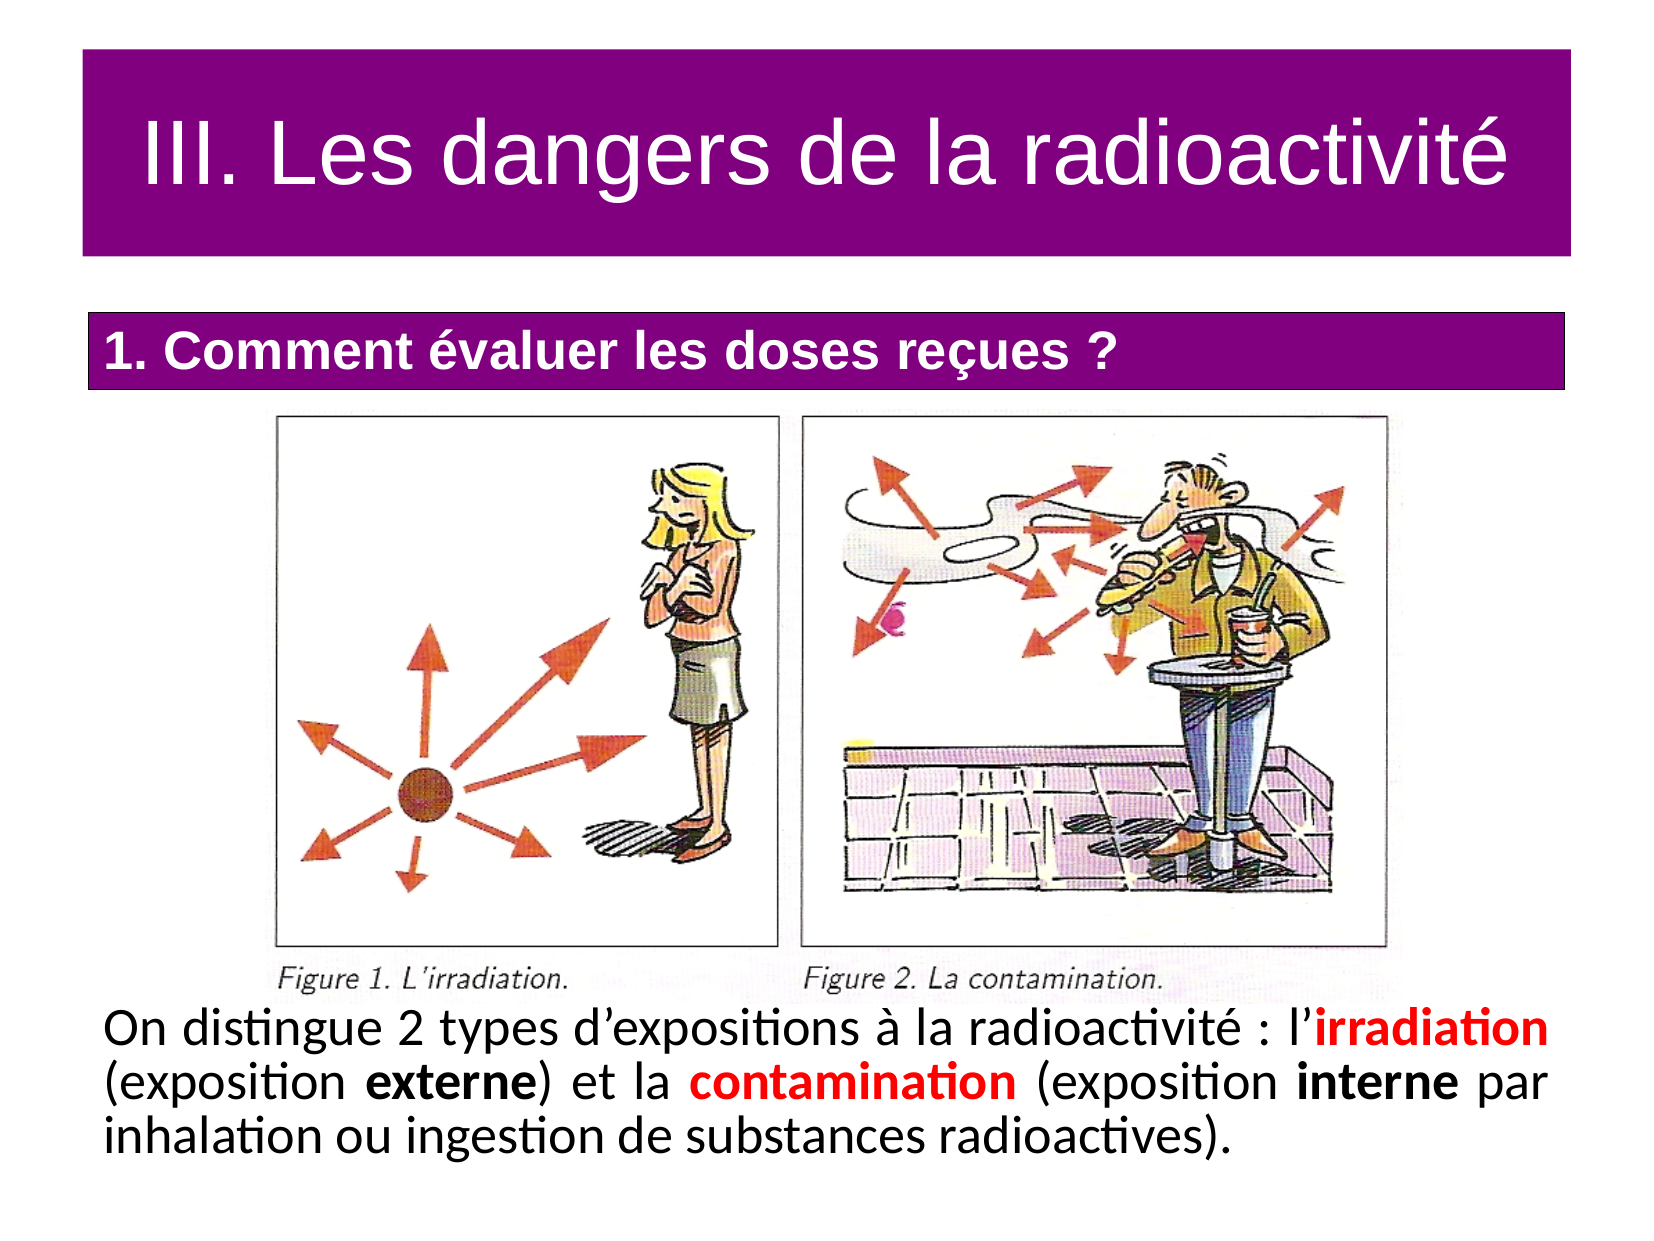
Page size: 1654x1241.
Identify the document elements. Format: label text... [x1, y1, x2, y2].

title III. Les dangers de la radioactivité [82, 49, 1571, 257]
picture [265, 409, 1403, 1004]
text_box On distingue 2 types d’expositions à la radioactivité : l’irradiation (exposition externe) et la contamination (exposition interne par inhalation ou ingestion de substances radioactives). [88, 997, 1565, 1211]
text_box 1. Comment évaluer les doses reçues ? [88, 312, 1565, 390]
